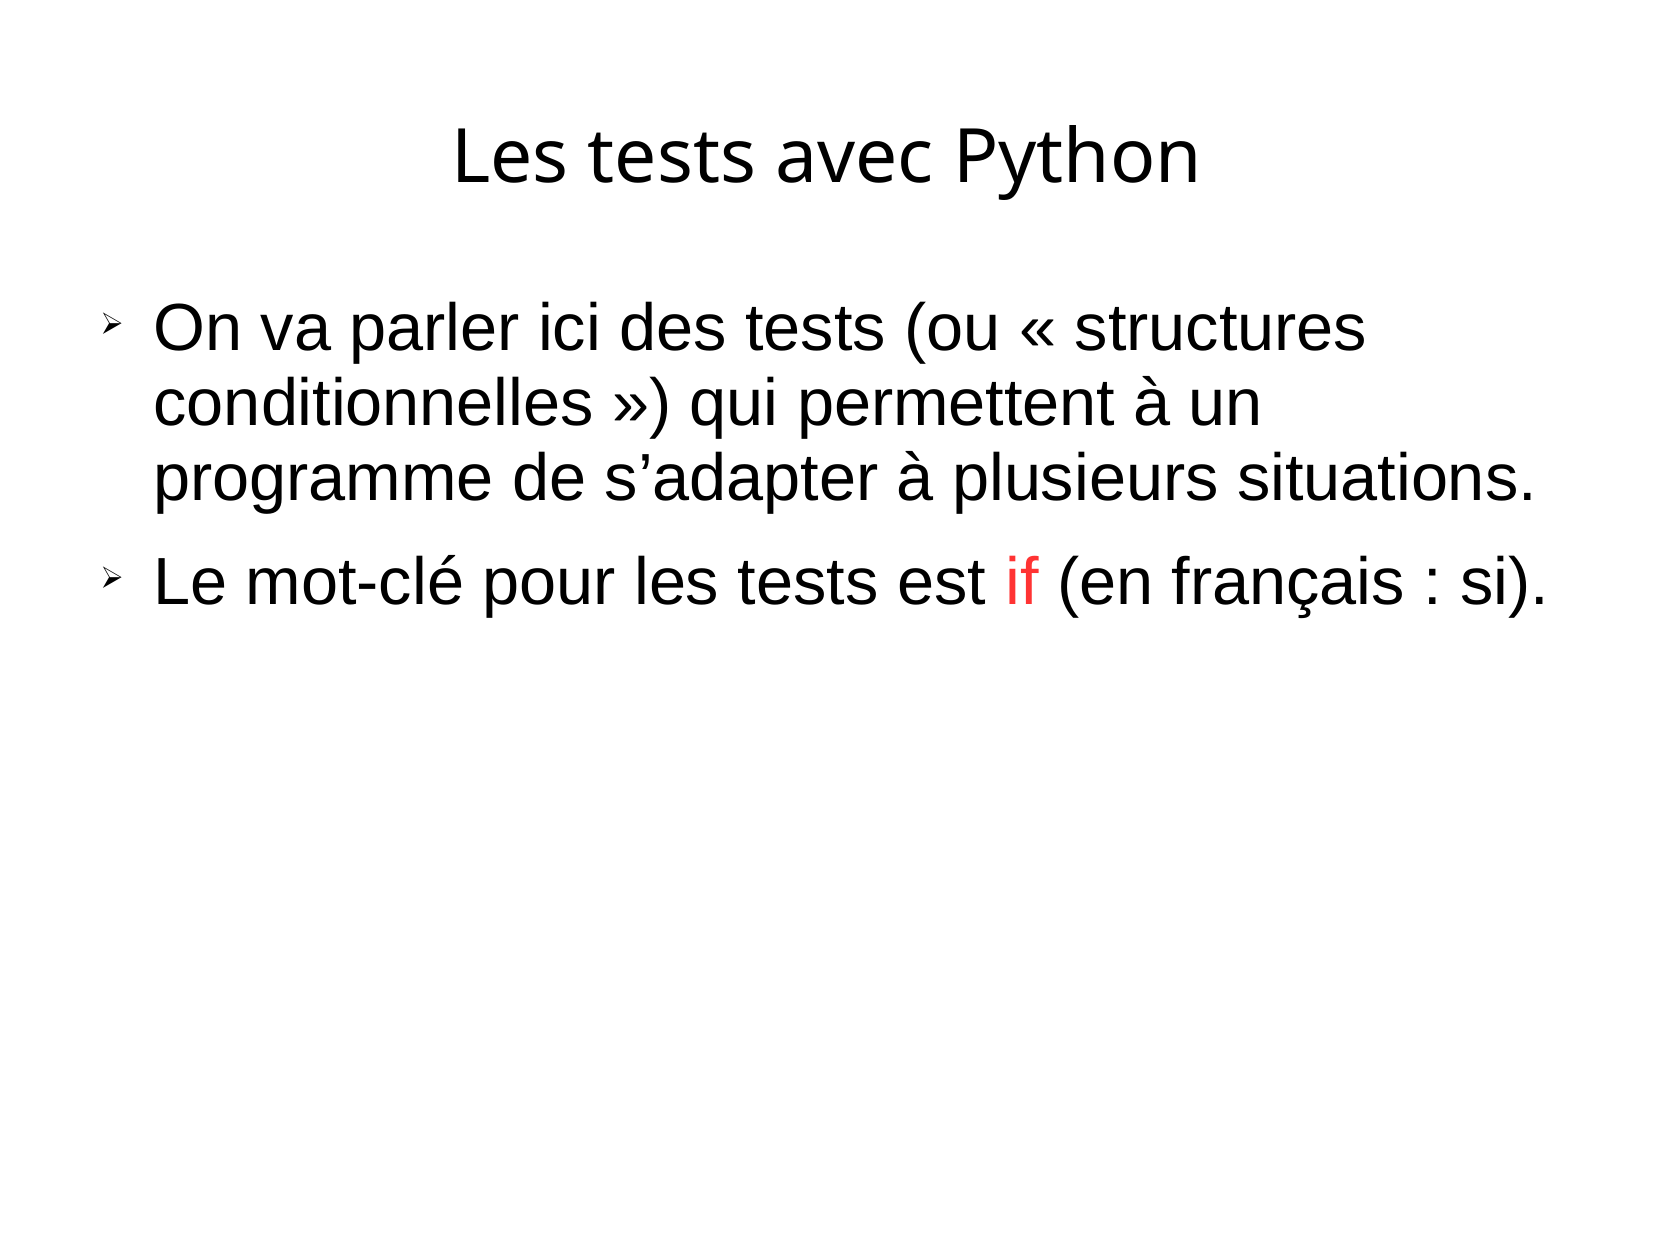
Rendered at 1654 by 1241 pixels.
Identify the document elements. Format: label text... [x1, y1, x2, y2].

title Les tests avec Python [82, 49, 1571, 257]
list On va parler ici des tests (ou « structures conditionnelles ») qui permettent à un programme de s’adapter à plusieurs situations. Le mot-clé pour les tests est if (en français : si). [82, 290, 1571, 1010]
